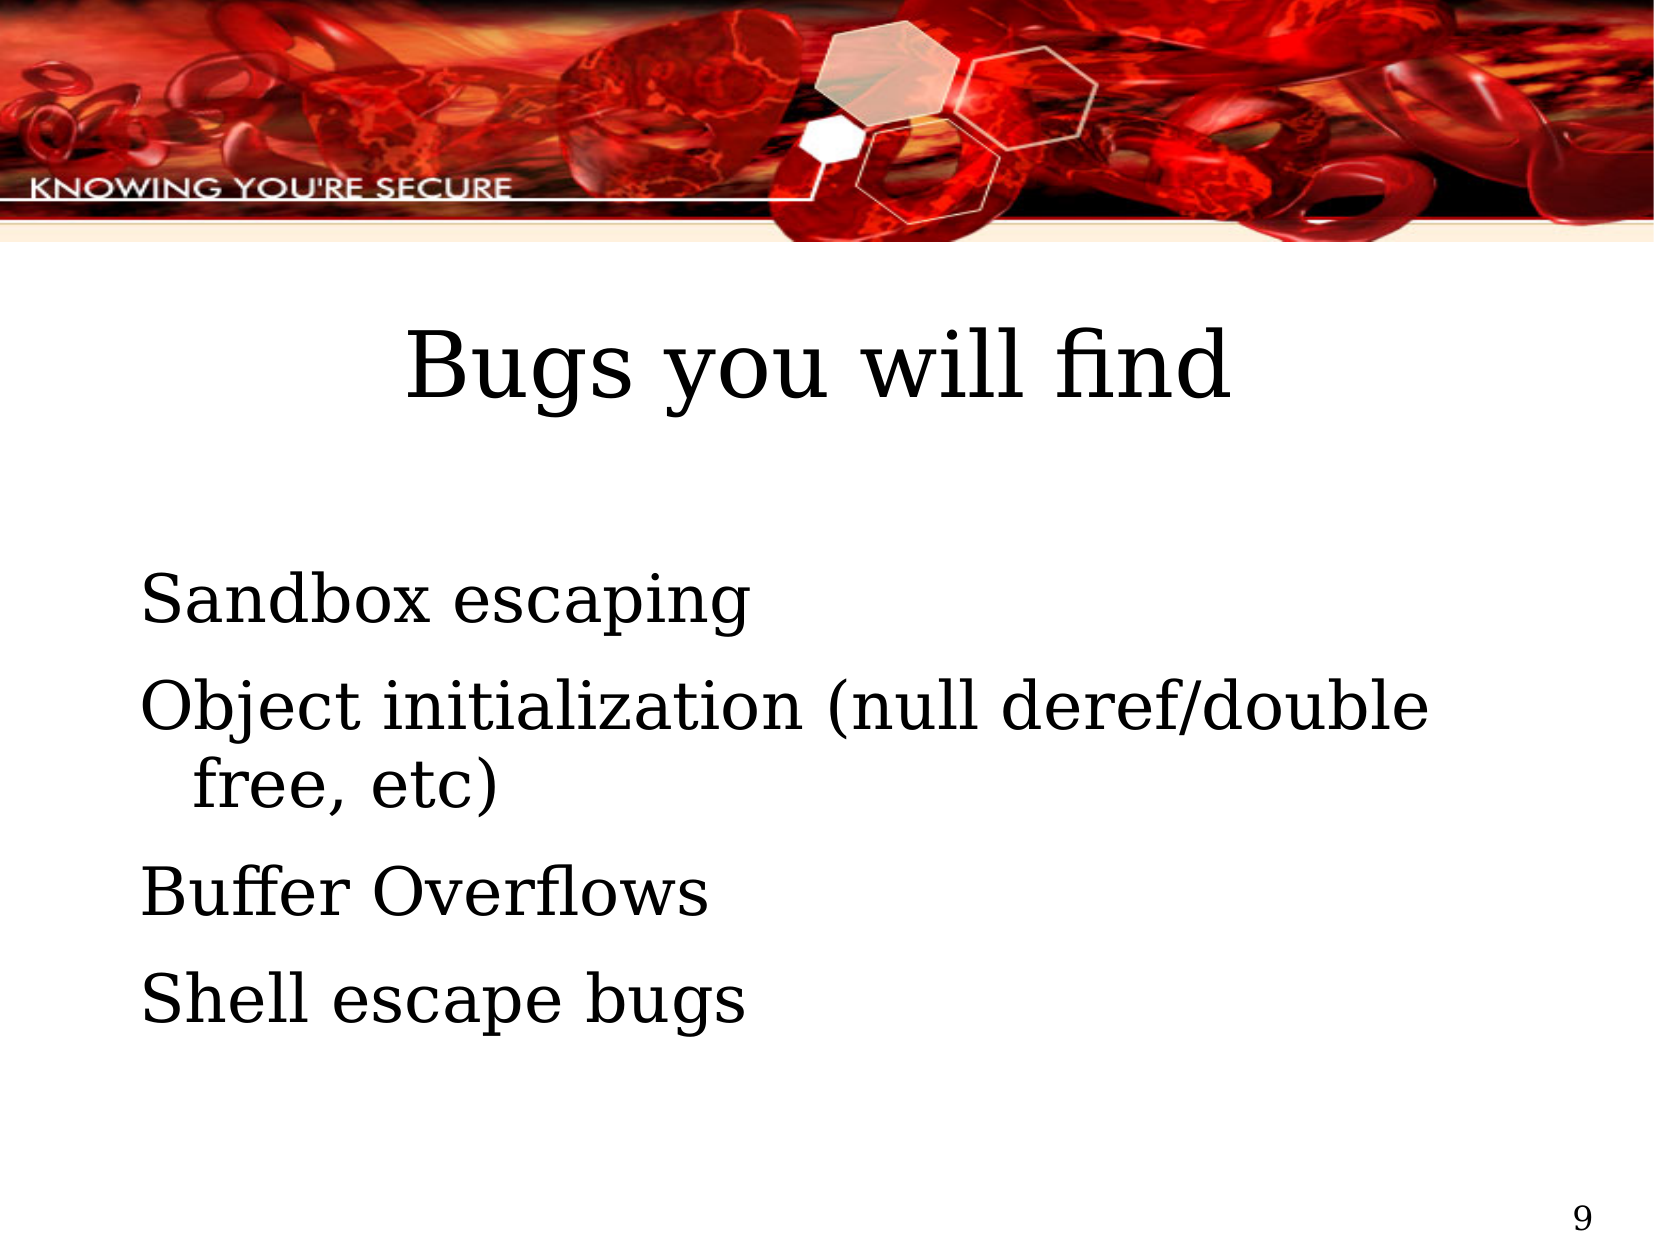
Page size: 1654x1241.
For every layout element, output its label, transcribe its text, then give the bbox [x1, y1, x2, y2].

list Sandbox escaping Object initialization (null deref/double free, etc) Buffer Overflows Shell escape bugs [121, 560, 1534, 1127]
picture [0, 0, 1654, 242]
title Bugs you will find [113, 261, 1526, 470]
